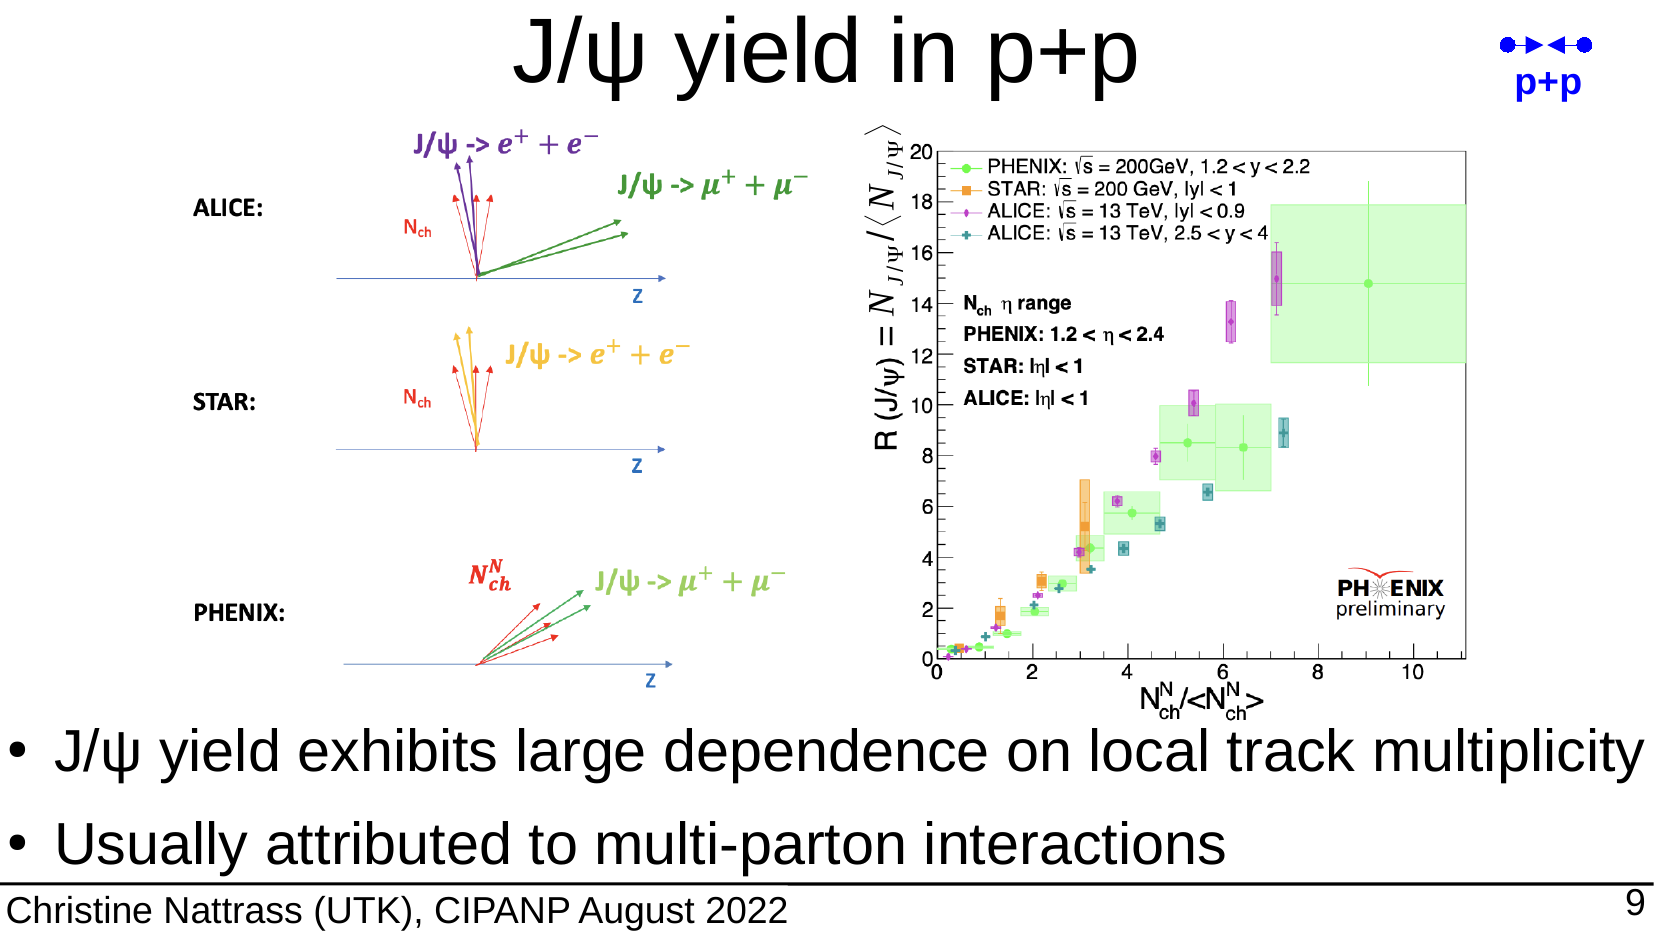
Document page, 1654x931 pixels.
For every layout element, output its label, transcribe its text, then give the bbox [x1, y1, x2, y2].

text_box [1576, 37, 1592, 53]
list J/ψ yield exhibits large dependence on local track multiplicity Usually attributed to multi-parton interactions [0, 718, 1654, 931]
text_box [1500, 37, 1516, 53]
chart [860, 117, 908, 310]
text_box = [857, 310, 915, 362]
title J/ψ yield in p+p [82, 0, 1571, 103]
text_box p+p [1499, 53, 1598, 110]
picture [180, 122, 1474, 723]
